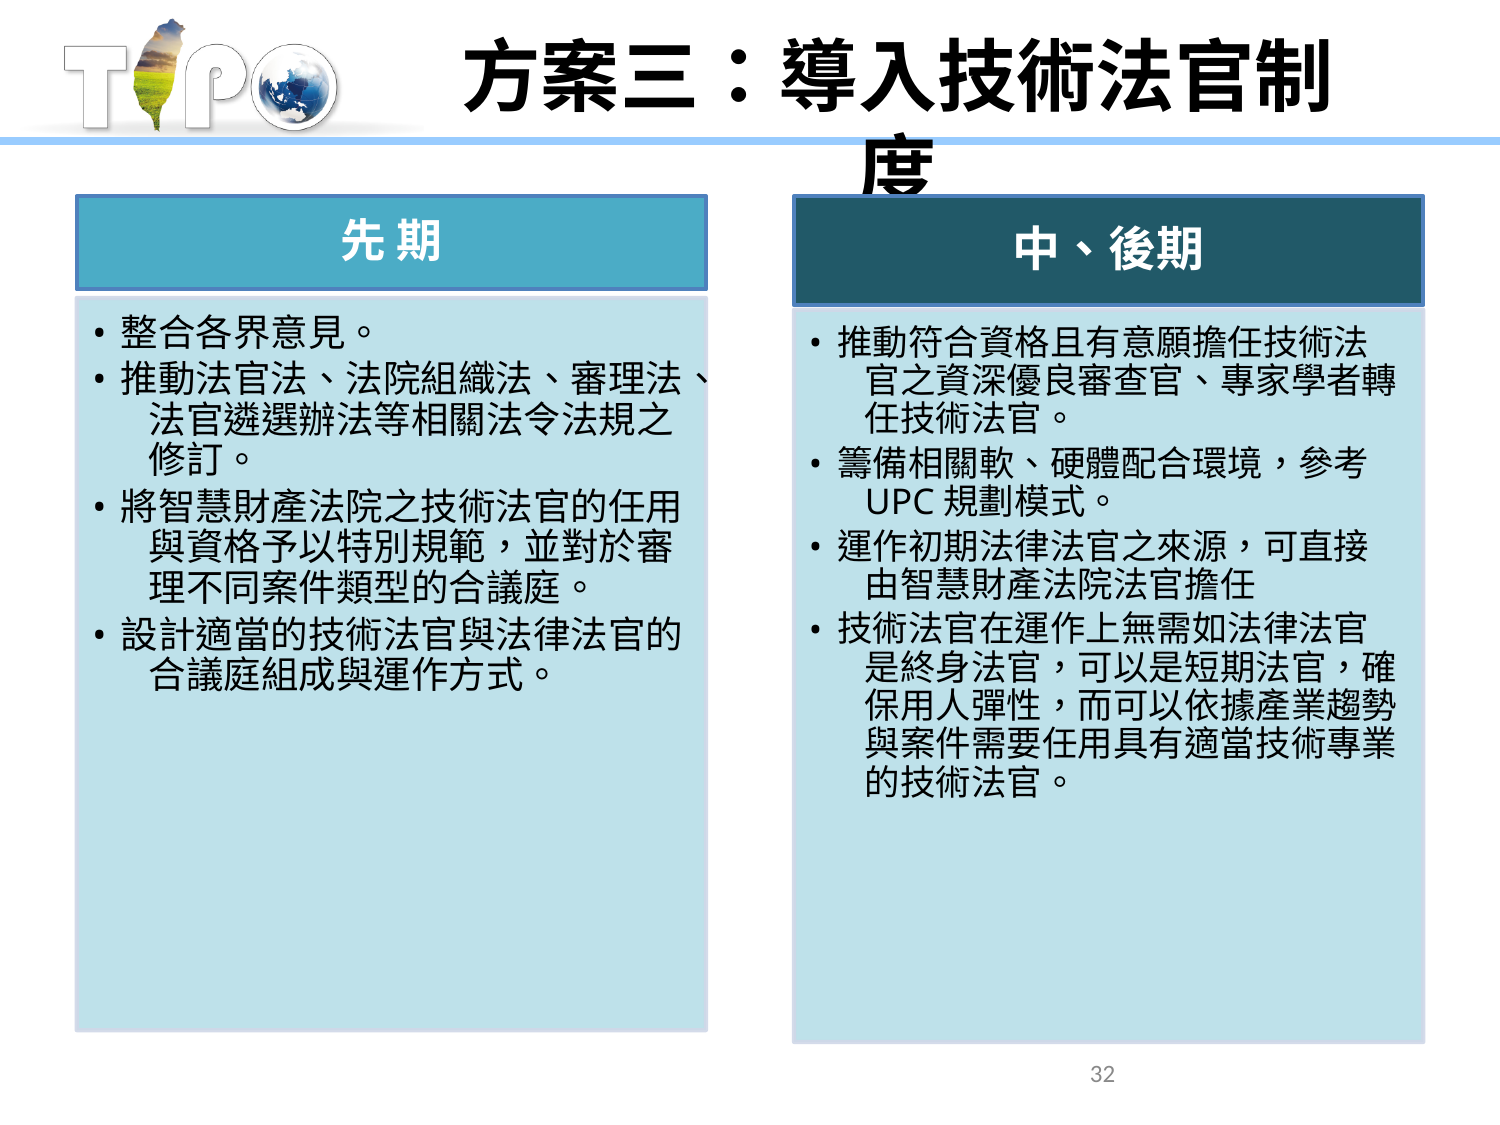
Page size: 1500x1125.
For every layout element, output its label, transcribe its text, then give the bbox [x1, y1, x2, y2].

text_box 整合各界意見。 推動法官法、法院組織法、審理法、法官遴選辦法等相關法令法規之修訂。 將智慧財產法院之技術法官的任用與資格予以特別規範，並對於審理不同案件類型的合議庭。 設計適當的技術法官與法律法官的合議庭組成與運作方式。 [76, 297, 706, 1031]
text_box 31 [1074, 1042, 1426, 1103]
title 方案三：導入技術法官制度 [407, 19, 1388, 126]
text_box 推動符合資格且有意願擔任技術法官之資深優良審查官、專家學者轉任技術法官。 籌備相關軟、硬體配合環境，參考UPC規劃模式。 運作初期法律法官之來源，可直接由智慧財產法院法官擔任 技術法官在運作上無需如法律法官是終身法官，可以是短期法官，確保用人彈性，而可以依據產業趨勢與案件需要任用具有適當技術專業的技術法官。 [793, 309, 1424, 1042]
text_box 中、後期 [793, 196, 1424, 306]
text_box 先 期 [76, 196, 706, 290]
